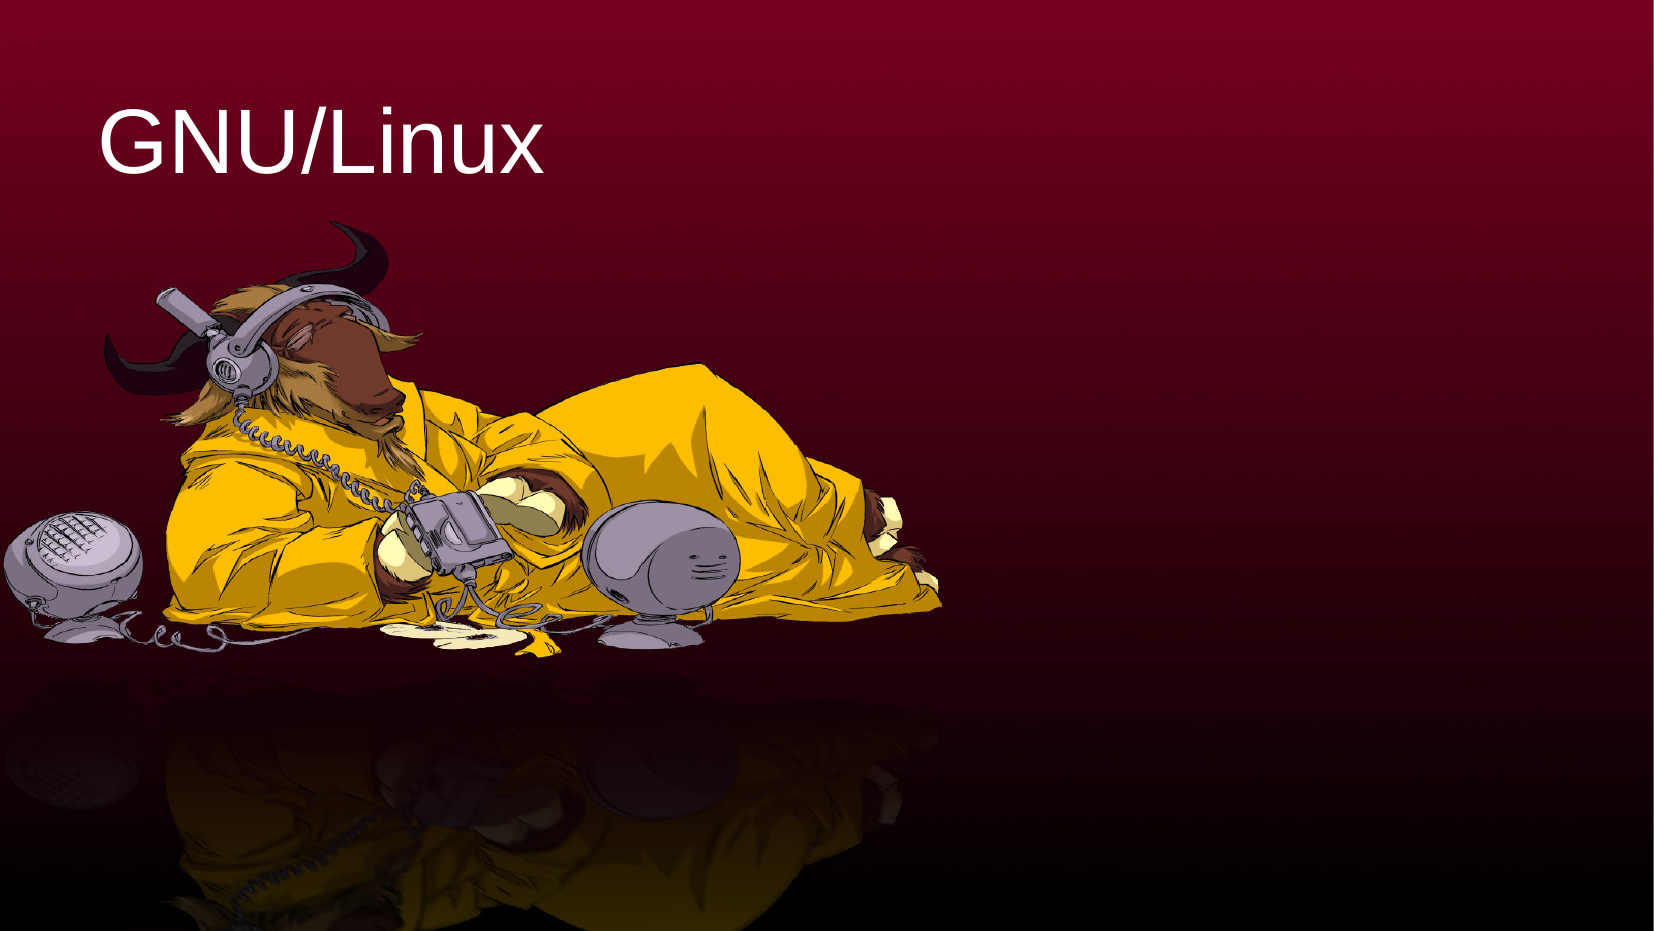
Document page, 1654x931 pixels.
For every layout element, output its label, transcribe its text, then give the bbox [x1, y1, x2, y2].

picture [0, 0, 1654, 931]
text_box GNU/Linux [82, 82, 939, 201]
